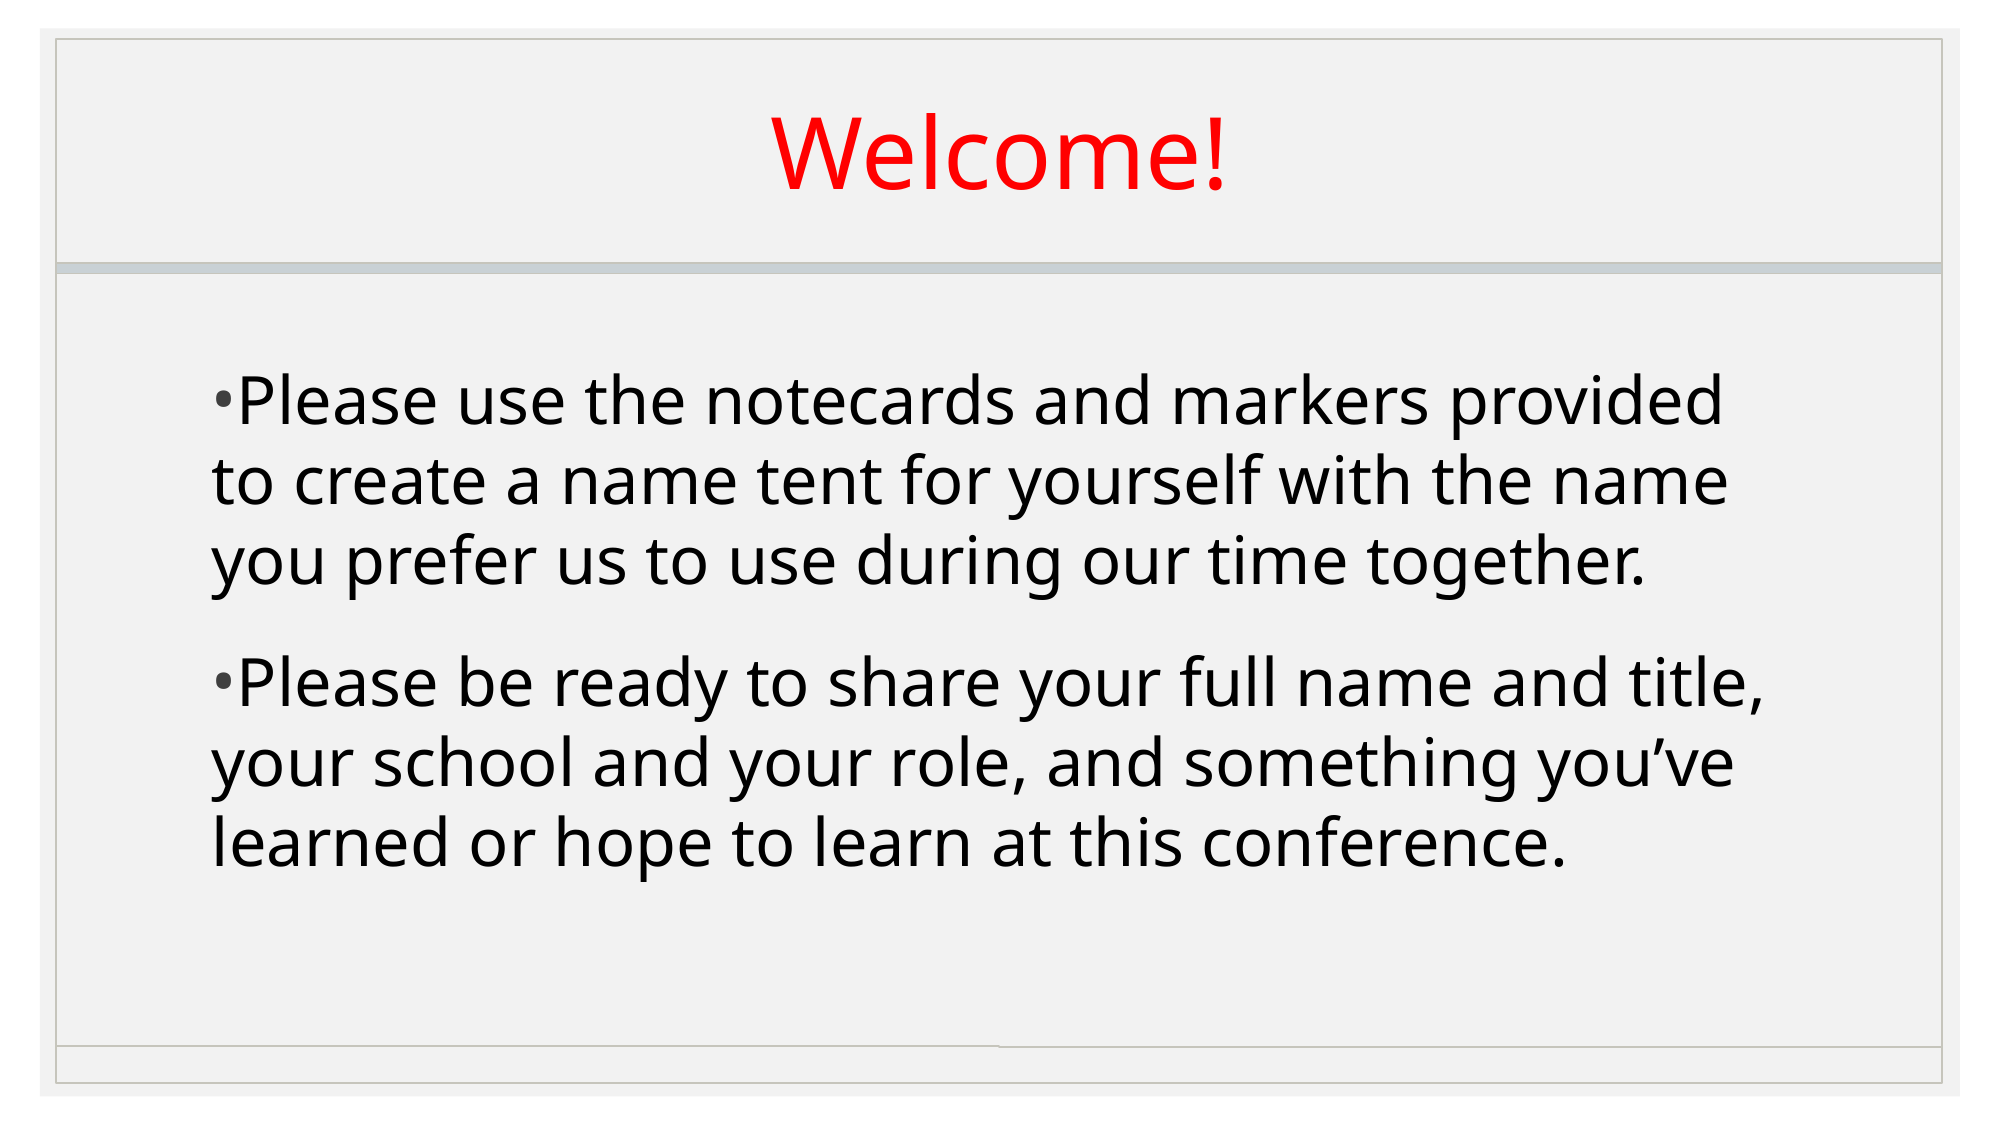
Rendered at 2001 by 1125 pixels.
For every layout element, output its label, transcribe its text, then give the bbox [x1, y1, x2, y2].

list Please use the notecards and markers provided to create a name tent for yourself with the name you prefer us to use during our time together. Please be ready to share your full name and title, your school and your role, and something you’ve learned or hope to learn at this conference. [196, 350, 1804, 892]
title Welcome! [196, 81, 1804, 219]
